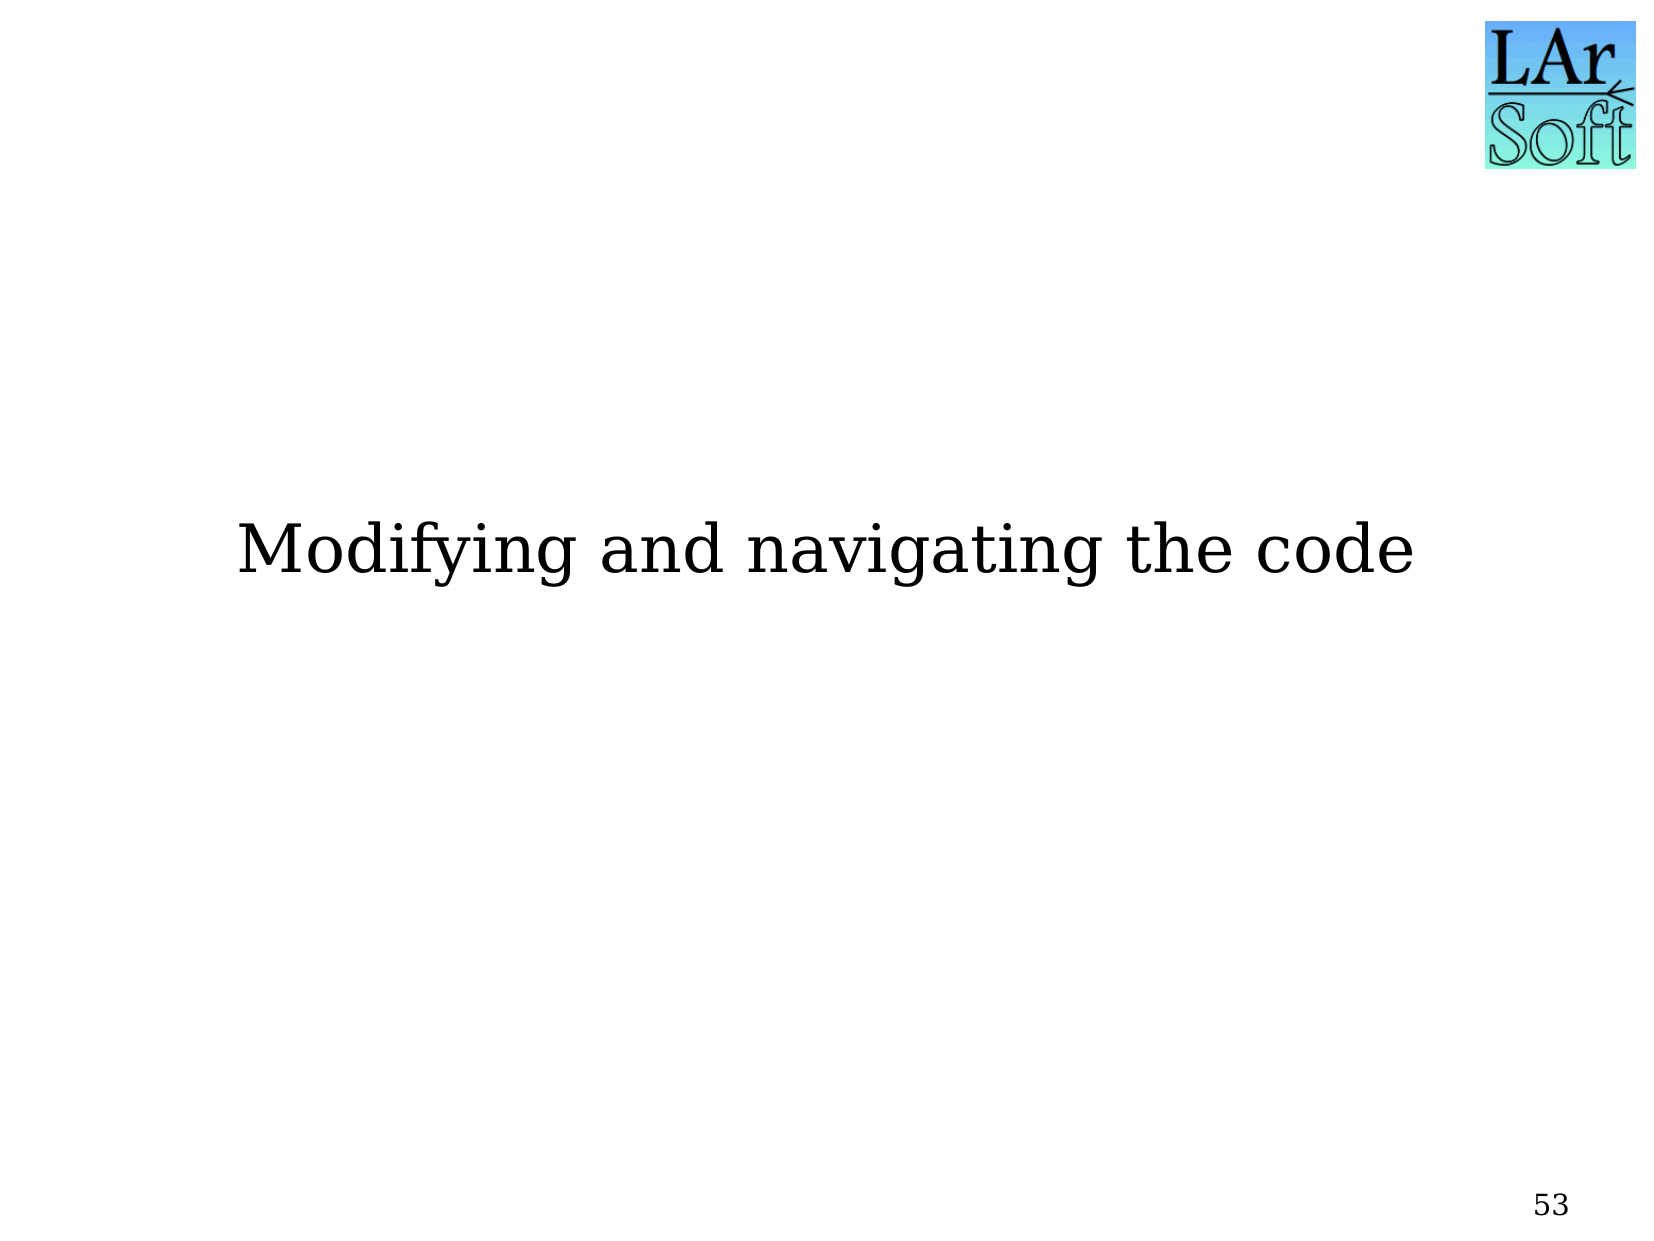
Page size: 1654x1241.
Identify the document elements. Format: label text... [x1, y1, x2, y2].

picture [1485, 21, 1636, 169]
subtitle Modifying and navigating the code [121, 344, 1533, 1127]
